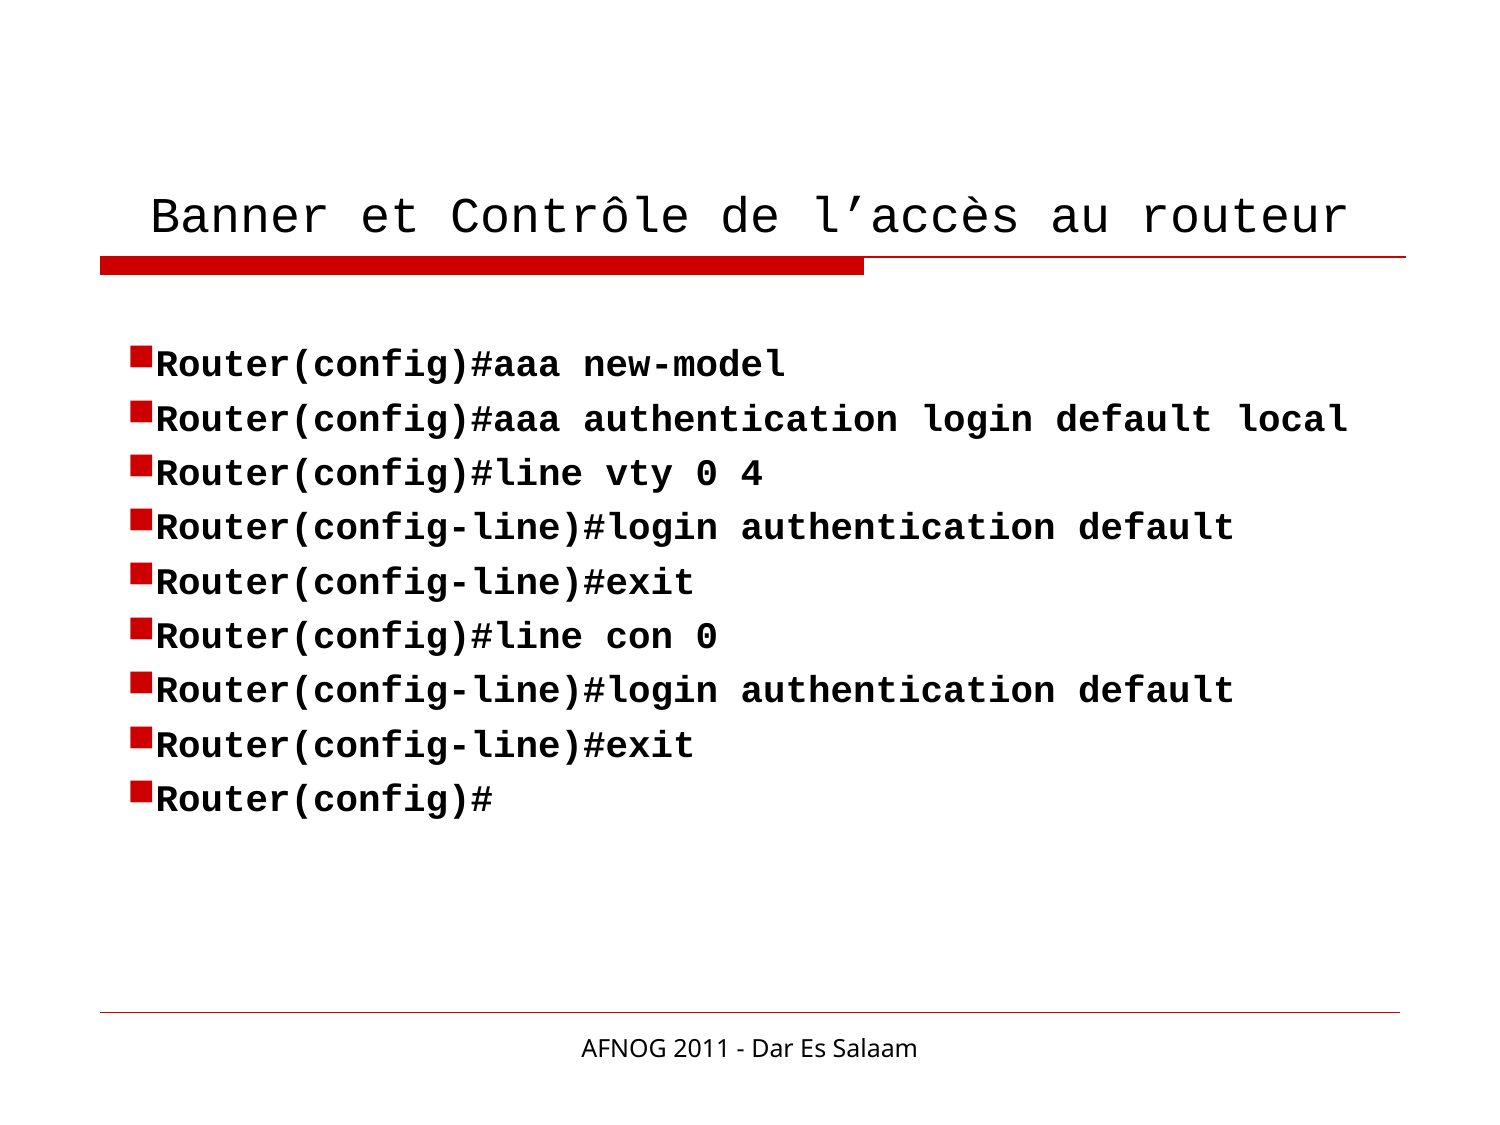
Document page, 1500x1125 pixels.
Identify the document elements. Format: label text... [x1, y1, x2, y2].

list Router(config)#aaa new-model Router(config)#aaa authentication login default local Router(config)#line vty 0 4 Router(config-line)#login authentication default Router(config-line)#exit Router(config)#line con 0 Router(config-line)#login authentication default Router(config-line)#exit Router(config)# [112, 262, 1459, 1006]
text_box AFNOG 2011 - Dar Es Salaam [512, 1024, 988, 1103]
title Banner et Contrôle de l’accès au routeur [94, 49, 1407, 250]
